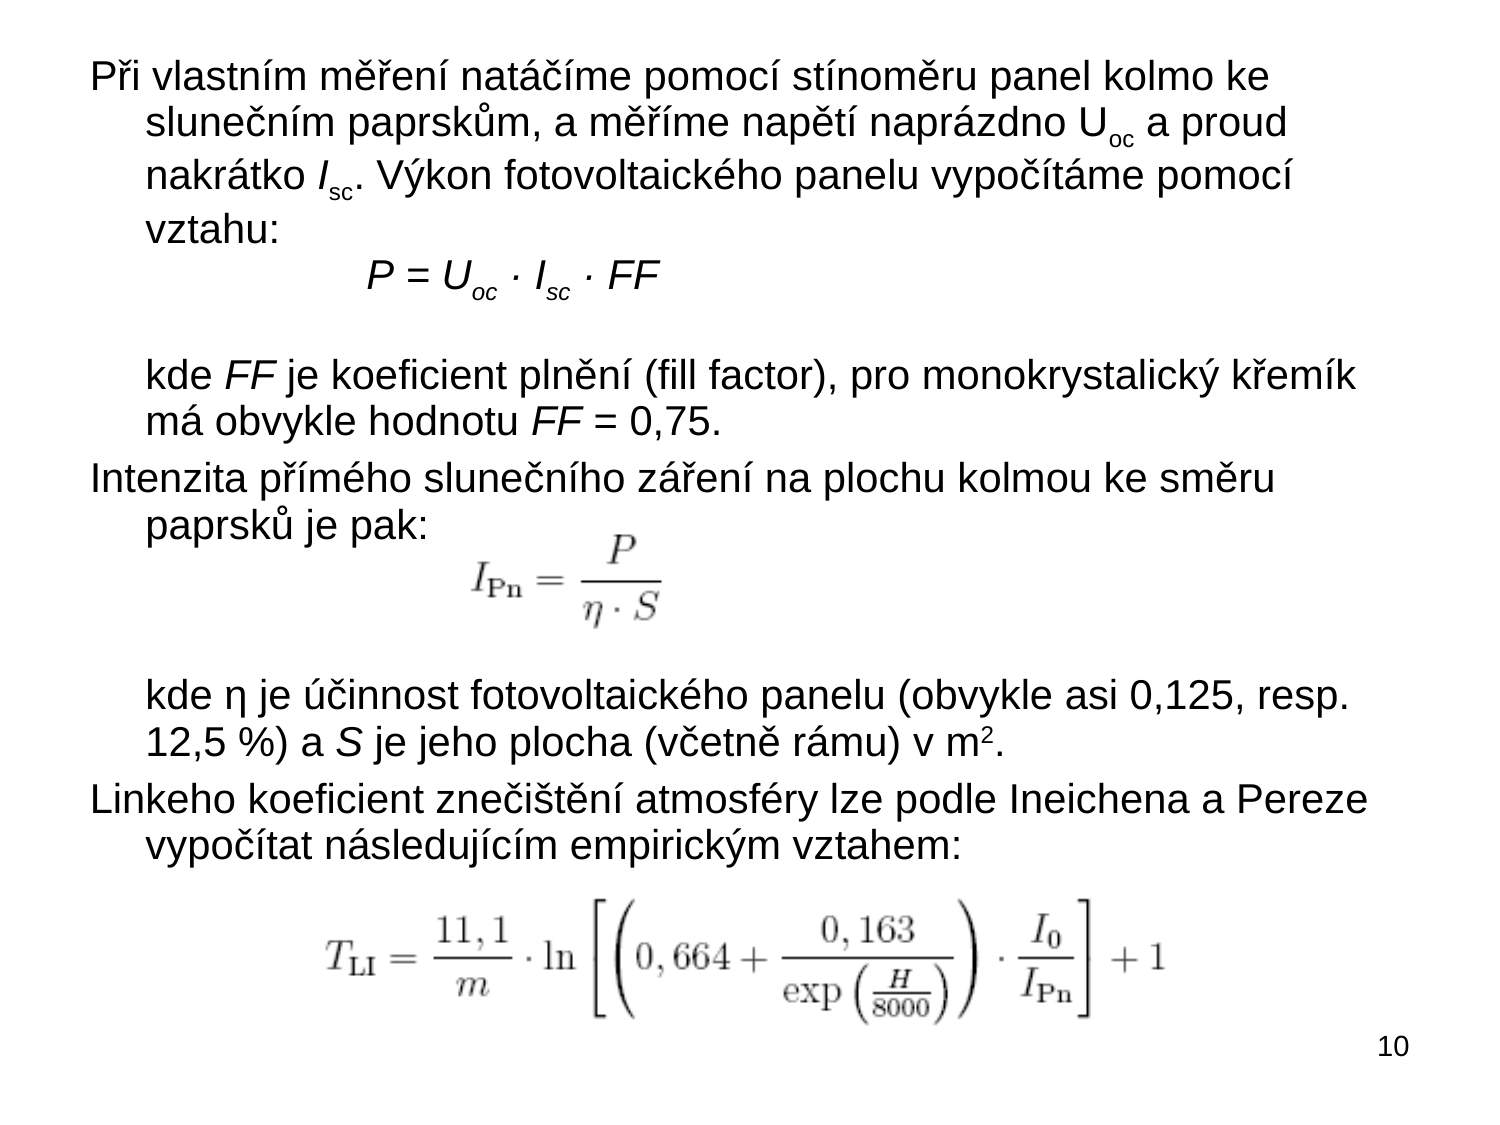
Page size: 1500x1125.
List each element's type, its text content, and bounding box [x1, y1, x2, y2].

picture [289, 881, 1201, 1038]
picture [442, 508, 715, 650]
text_box Při vlastním měření natáčíme pomocí stínoměru panel kolmo ke slunečním paprskům, a měříme napětí naprázdno Uoc a proud nakrátko Isc. Výkon fotovoltaického panelu vypočítáme pomocí vztahu: P = Uoc · Isc · FF kde FF je koeficient plnění (fill factor), pro monokrystalický křemík má obvykle hodnotu FF = 0,75. Intenzita přímého slunečního záření na plochu kolmou ke směru paprsků je pak: kde η je účinnost fotovoltaického panelu (obvykle asi 0,125, resp. 12,5 %) a S je jeho plocha (včetně rámu) v m2. Linkeho koeficient znečištění atmosféry lze podle Ineichena a Pereze vypočítat následujícím empirickým vztahem: [75, 45, 1426, 1006]
